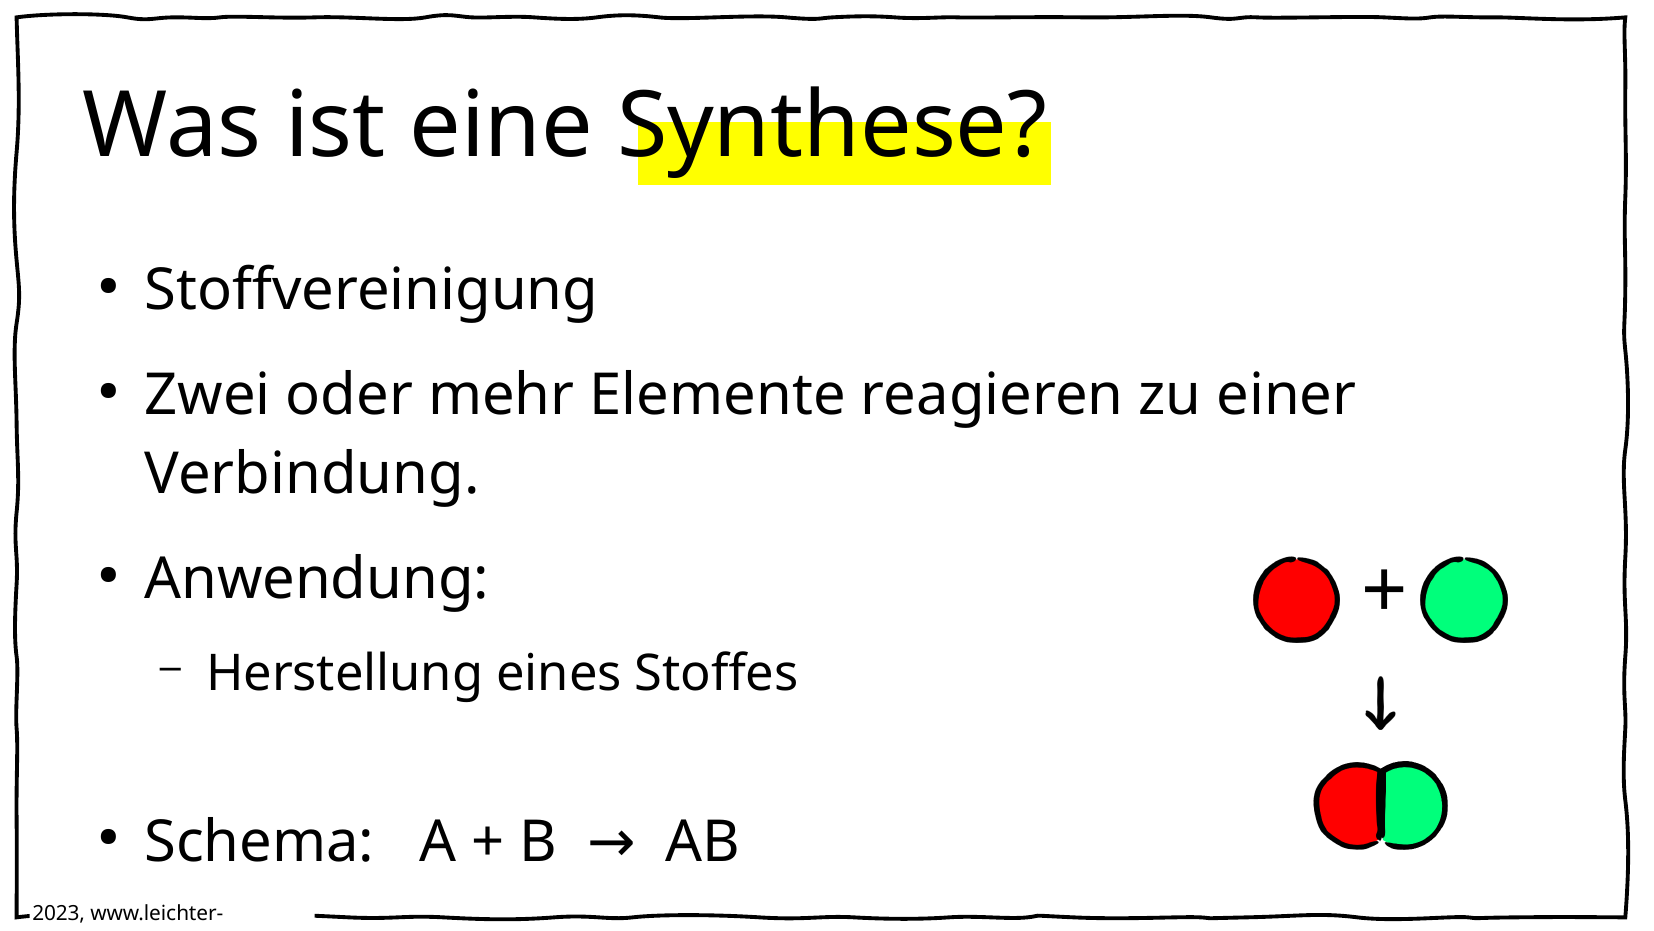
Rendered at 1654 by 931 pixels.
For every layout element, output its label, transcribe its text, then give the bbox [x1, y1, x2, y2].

picture [1251, 555, 1509, 851]
list Stoffvereinigung Zwei oder mehr Elemente reagieren zu einer Verbindung. Anwendung: Herstellung eines Stoffes Schema: A + B → AB [82, 248, 1571, 886]
title Was ist eine Synthese? [82, 42, 1571, 199]
